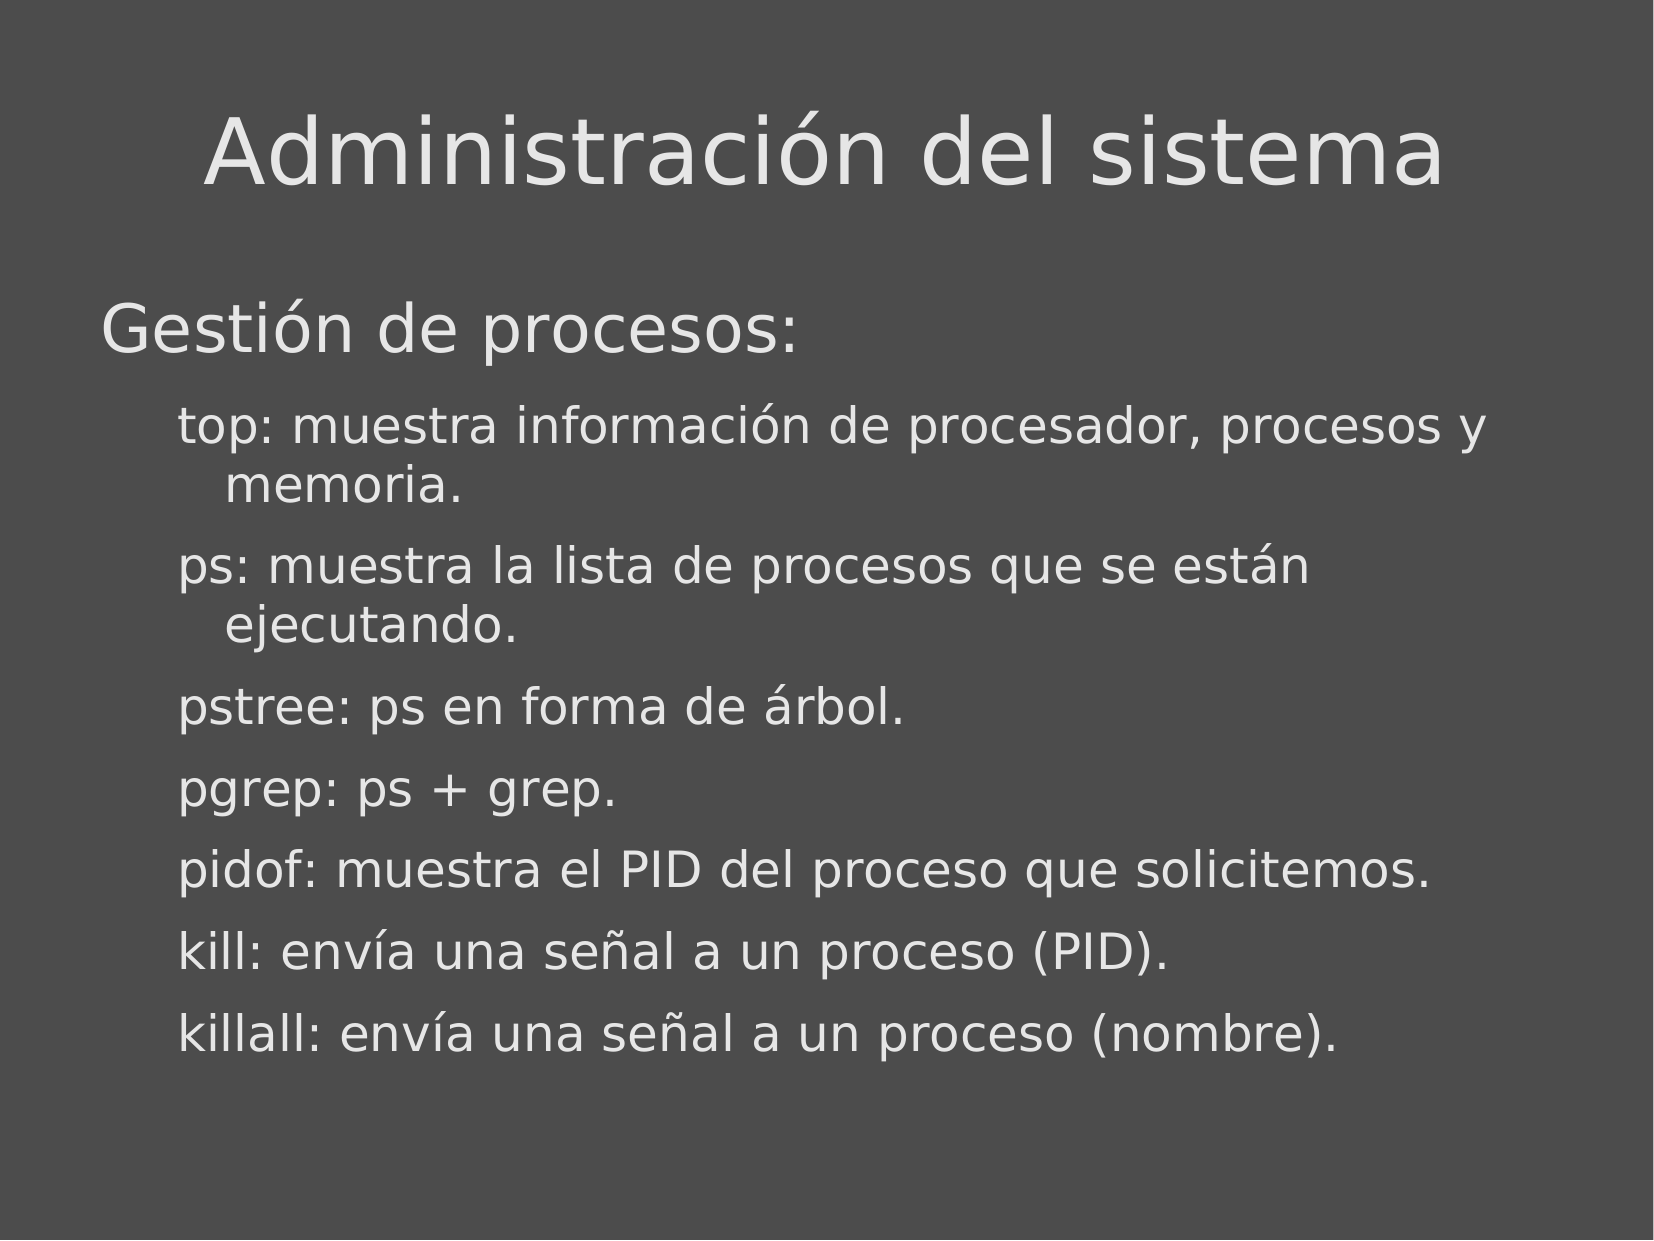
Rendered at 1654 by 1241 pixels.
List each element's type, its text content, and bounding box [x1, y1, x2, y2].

title Administración del sistema [82, 56, 1571, 250]
list Gestión de procesos: top: muestra información de procesador, procesos y memoria. ps: muestra la lista de procesos que se están ejecutando. pstree: ps en forma de árbol. pgrep: ps + grep. pidof: muestra el PID del proceso que solicitemos. kill: envía una señal a un proceso (PID). killall: envía una señal a un proceso (nombre). [82, 290, 1571, 1094]
